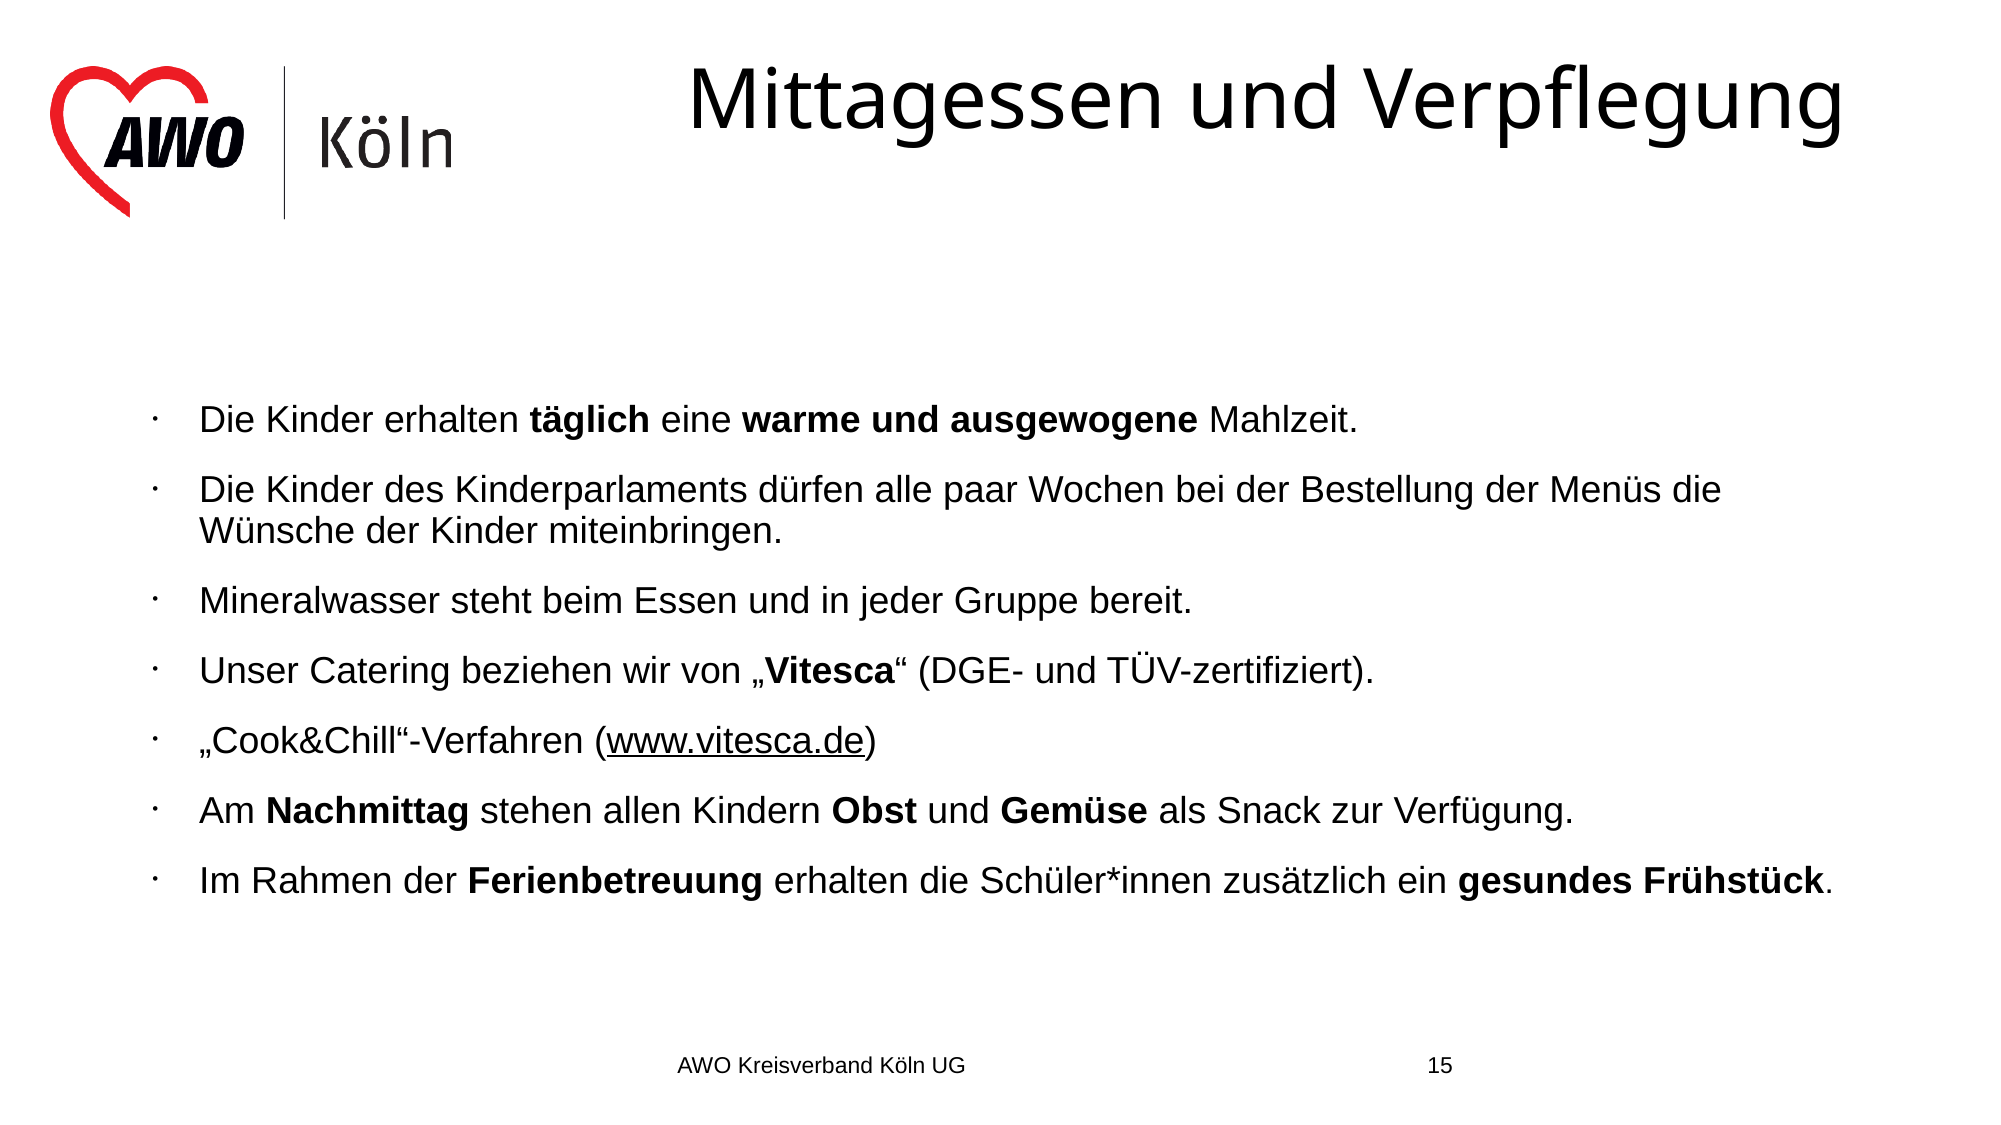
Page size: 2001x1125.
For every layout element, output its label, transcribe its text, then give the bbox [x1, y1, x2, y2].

title Mittagessen und Verpflegung [512, 49, 1863, 237]
slide_number <Nummer> [1412, 1042, 1863, 1103]
footer AWO Kreisverband Köln UG [662, 1042, 1338, 1103]
list Die Kinder erhalten täglich eine warme und ausgewogene Mahlzeit. Die Kinder des Kinderparlaments dürfen alle paar Wochen bei der Bestellung der Menüs die Wünsche der Kinder miteinbringen. Mineralwasser steht beim Essen und in jeder Gruppe bereit. Unser Catering beziehen wir von „Vitesca“ (DGE- und TÜV-zertifiziert). „Cook&Chill“-Verfahren (www.vitesca.de) Am Nachmittag stehen allen Kindern Obst und Gemüse als Snack zur Verfügung. Im Rahmen der Ferienbetreuung erhalten die Schüler*innen zusätzlich ein gesundes Frühstück. [137, 258, 1863, 1034]
picture [50, 66, 451, 220]
